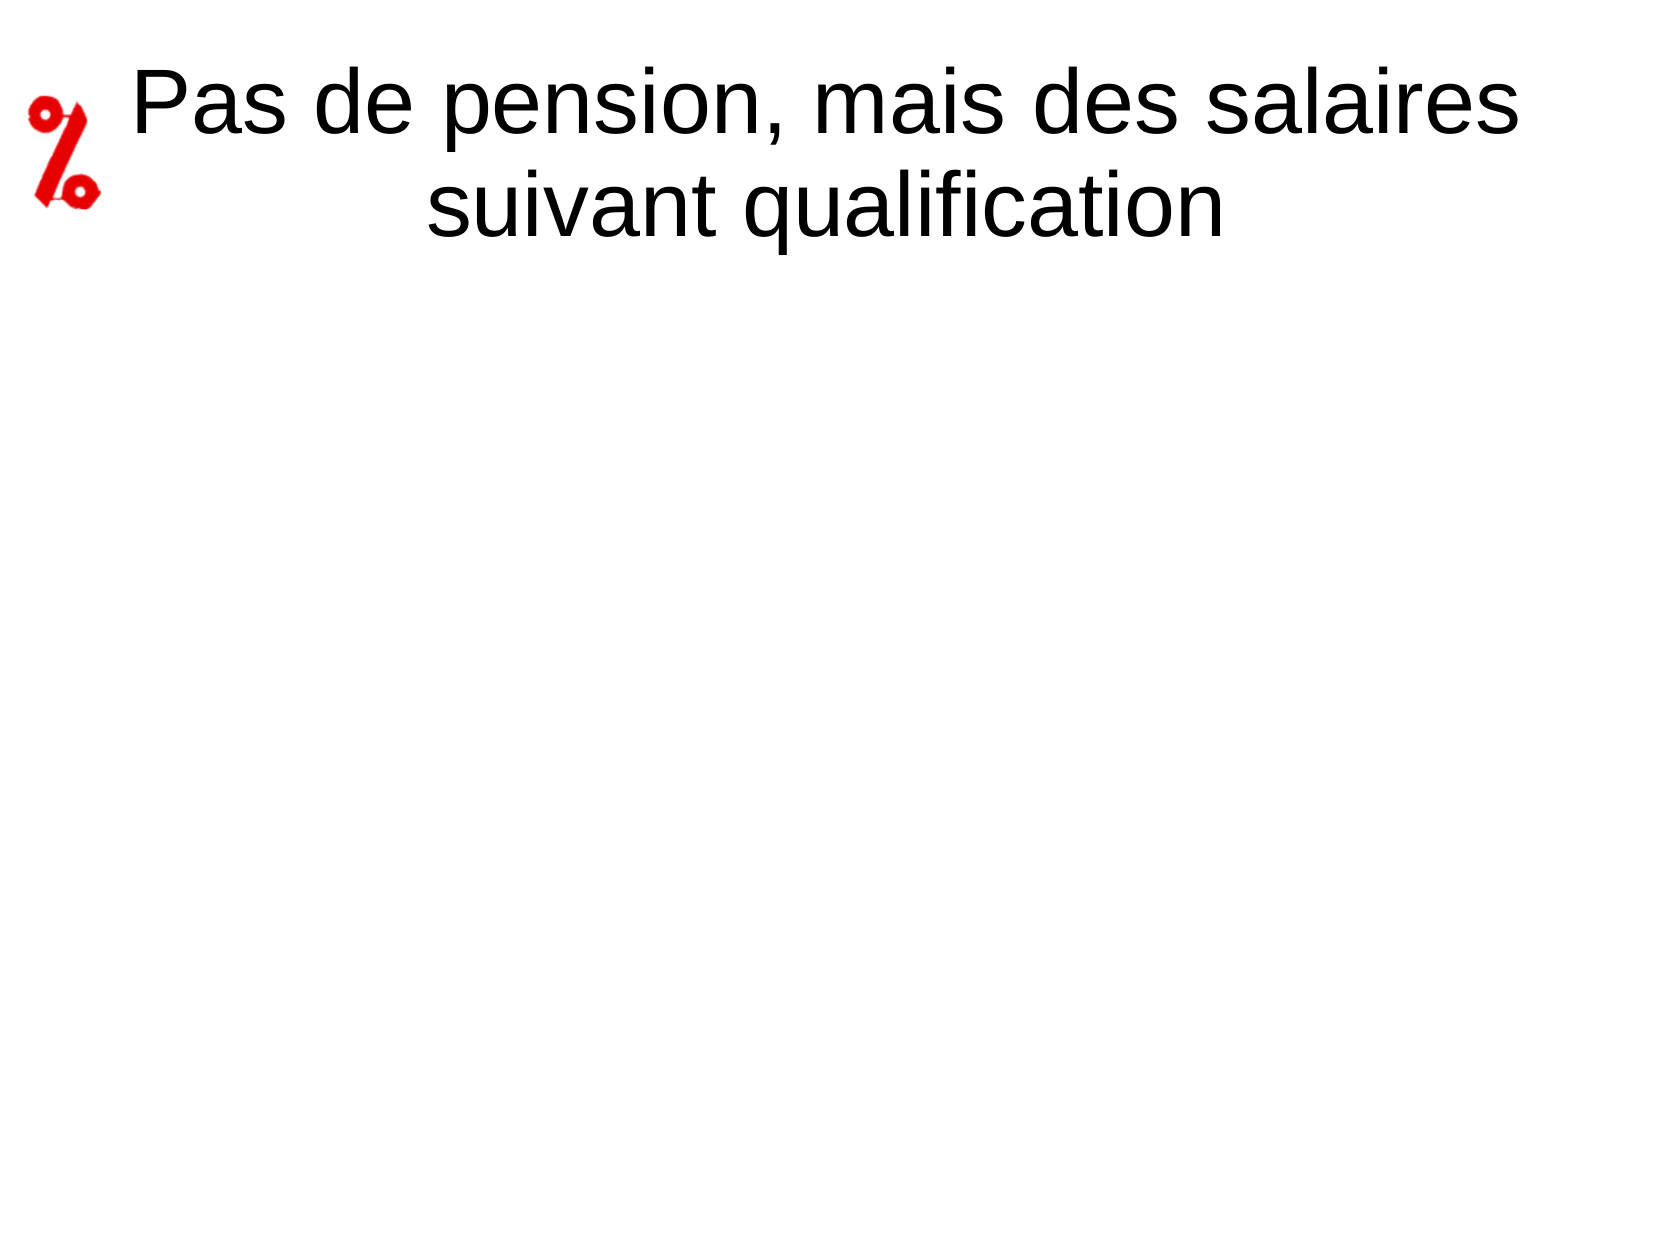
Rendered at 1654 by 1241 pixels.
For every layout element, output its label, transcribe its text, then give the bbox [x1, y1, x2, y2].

picture [0, 88, 82, 219]
title Pas de pension, mais des salaires suivant qualification [82, 50, 1571, 256]
